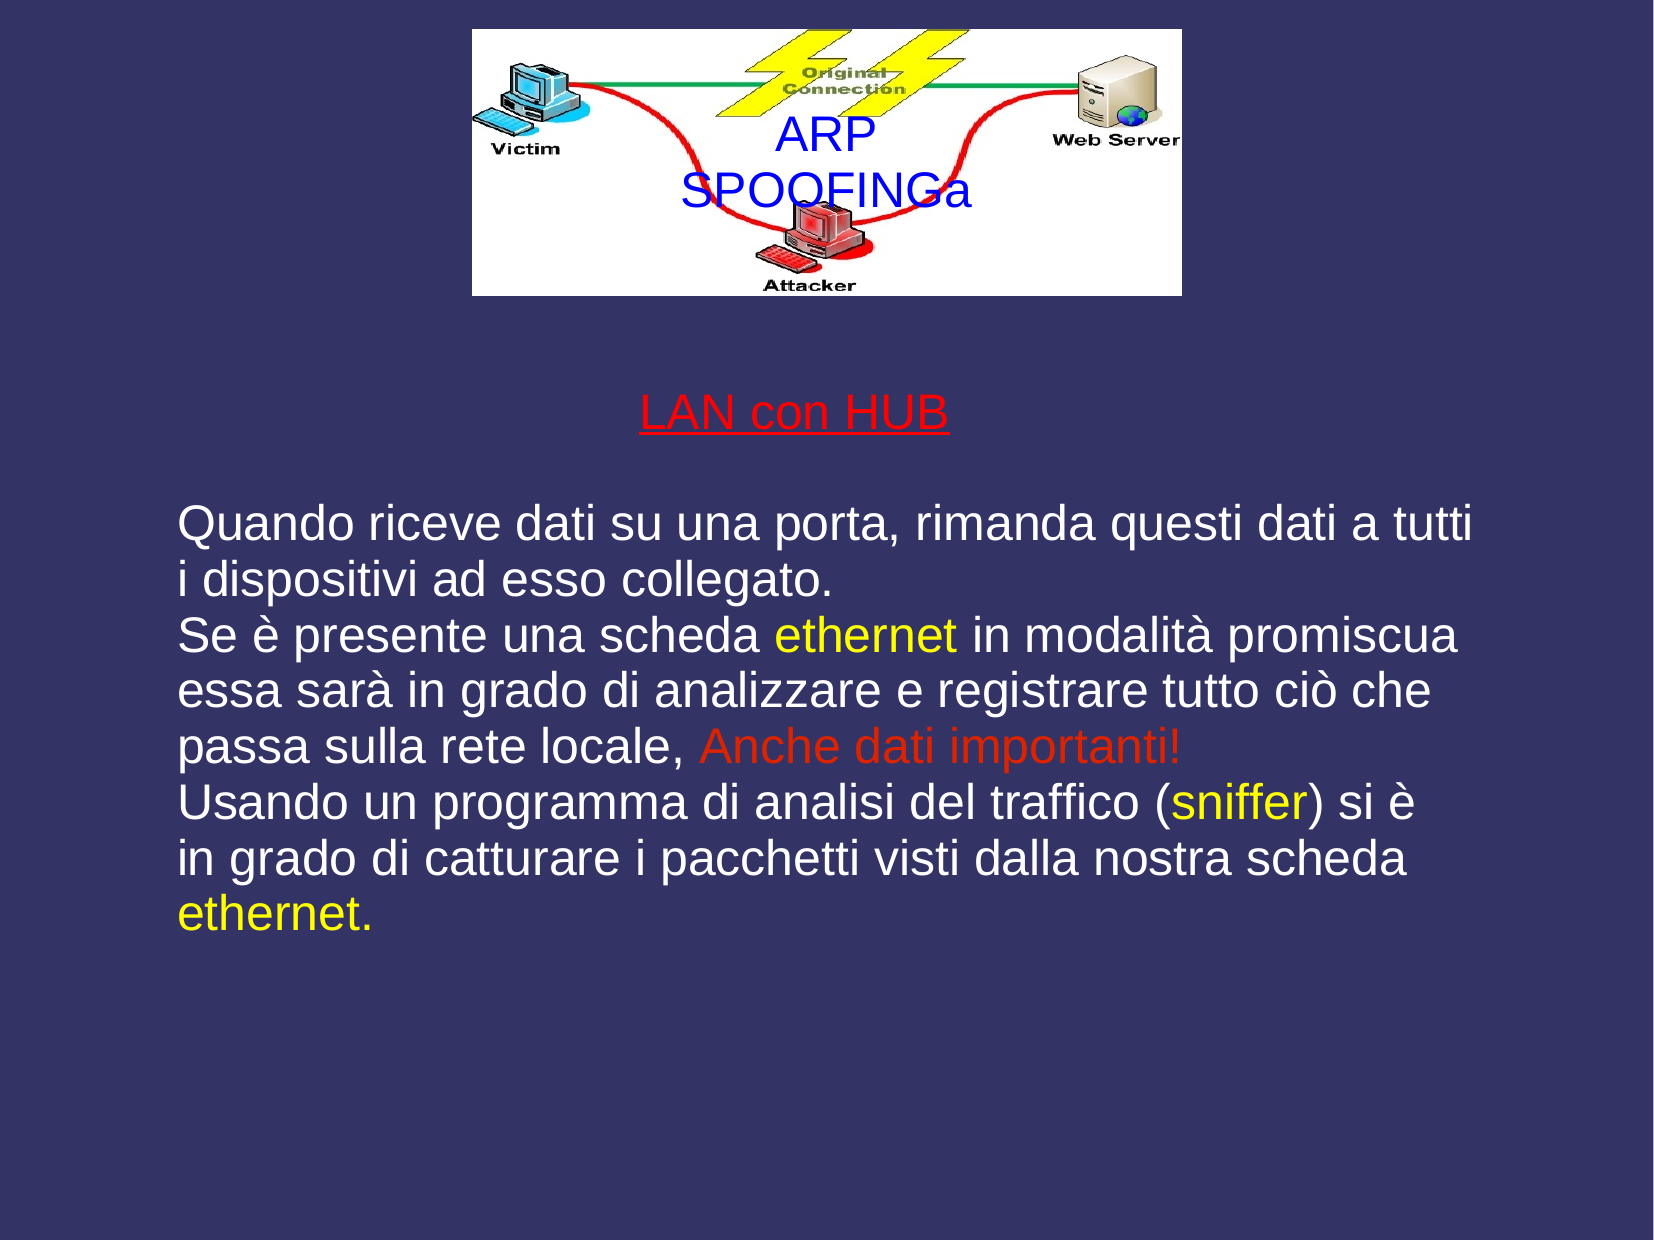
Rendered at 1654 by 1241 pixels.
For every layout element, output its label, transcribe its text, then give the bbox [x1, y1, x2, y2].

text_box LAN con HUB Quando riceve dati su una porta, rimanda questi dati a tutti i dispositivi ad esso collegato. Se è presente una scheda ethernet in modalità promiscua essa sarà in grado di analizzare e registrare tutto ciò che passa sulla rete locale, Anche dati importanti! Usando un programma di analisi del traffico (sniffer) si è in grado di catturare i pacchetti visti dalla nostra scheda ethernet. [177, 383, 1551, 1168]
picture [472, 29, 1182, 296]
